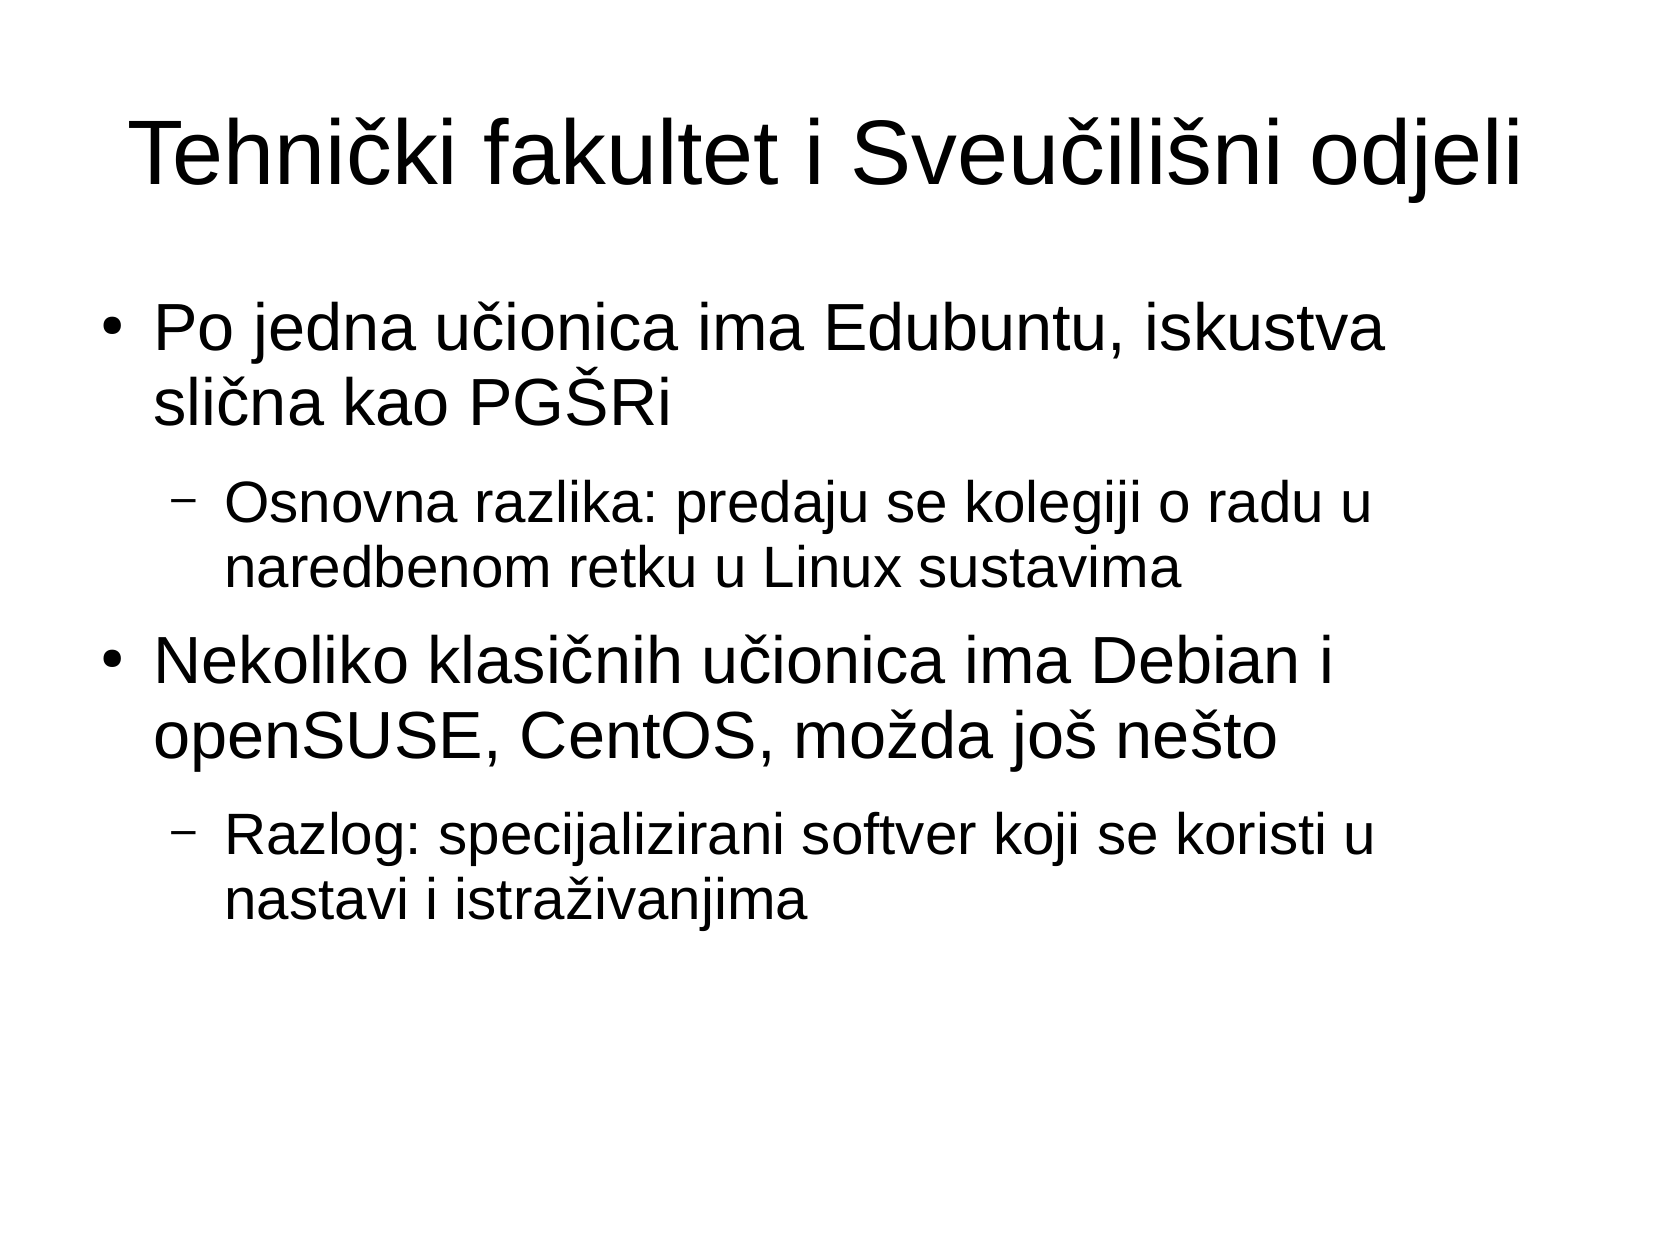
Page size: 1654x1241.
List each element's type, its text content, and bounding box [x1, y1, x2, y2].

list Po jedna učionica ima Edubuntu, iskustva slična kao PGŠRi Osnovna razlika: predaju se kolegiji o radu u naredbenom retku u Linux sustavima Nekoliko klasičnih učionica ima Debian i openSUSE, CentOS, možda još nešto Razlog: specijalizirani softver koji se koristi u nastavi i istraživanjima [82, 290, 1571, 1004]
title Tehnički fakultet i Sveučilišni odjeli [82, 49, 1571, 257]
